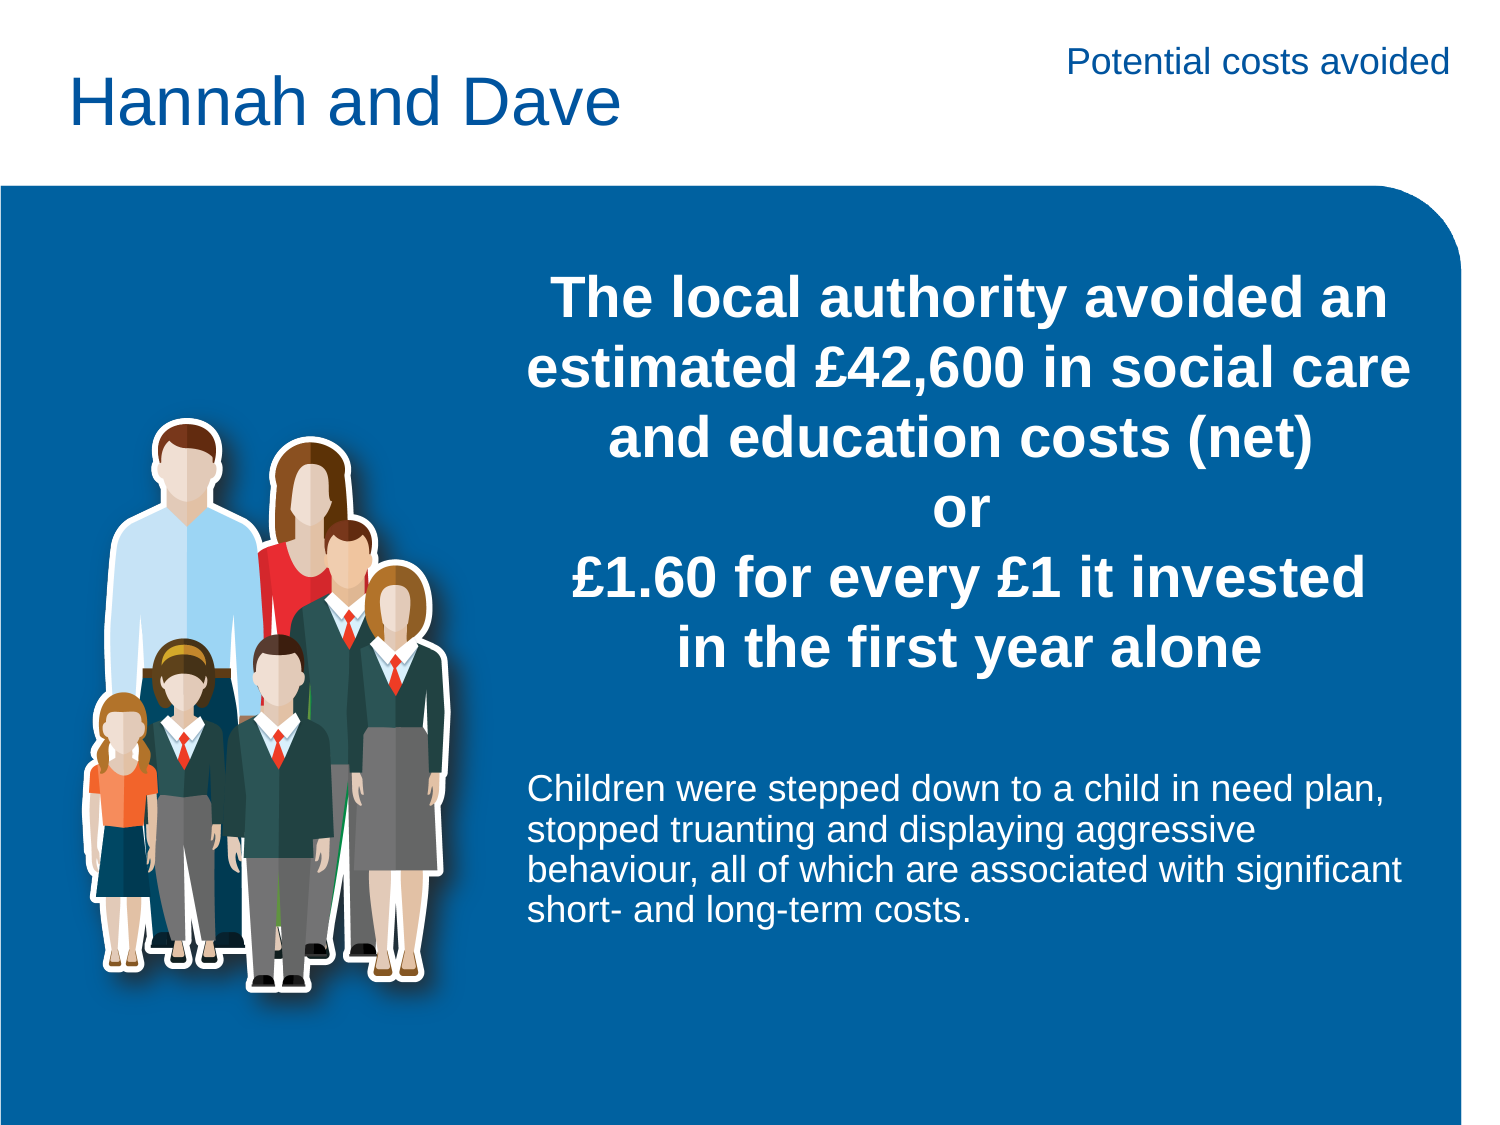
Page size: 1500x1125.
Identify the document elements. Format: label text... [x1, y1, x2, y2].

text_box The local authority avoided an estimated £42,600 in social care and education costs (net) ​ or ​ £1.60 for every £1 it invested in the first year alone Children were stepped down to a child in need plan, stopped truanting and displaying aggressive behaviour, all of which are associated with significant short- and long-term costs. [512, 251, 1431, 939]
title Hannah and Dave [53, 44, 928, 163]
text_box Potential costs avoided [1051, 29, 1466, 89]
picture [0, 0, 1500, 1125]
